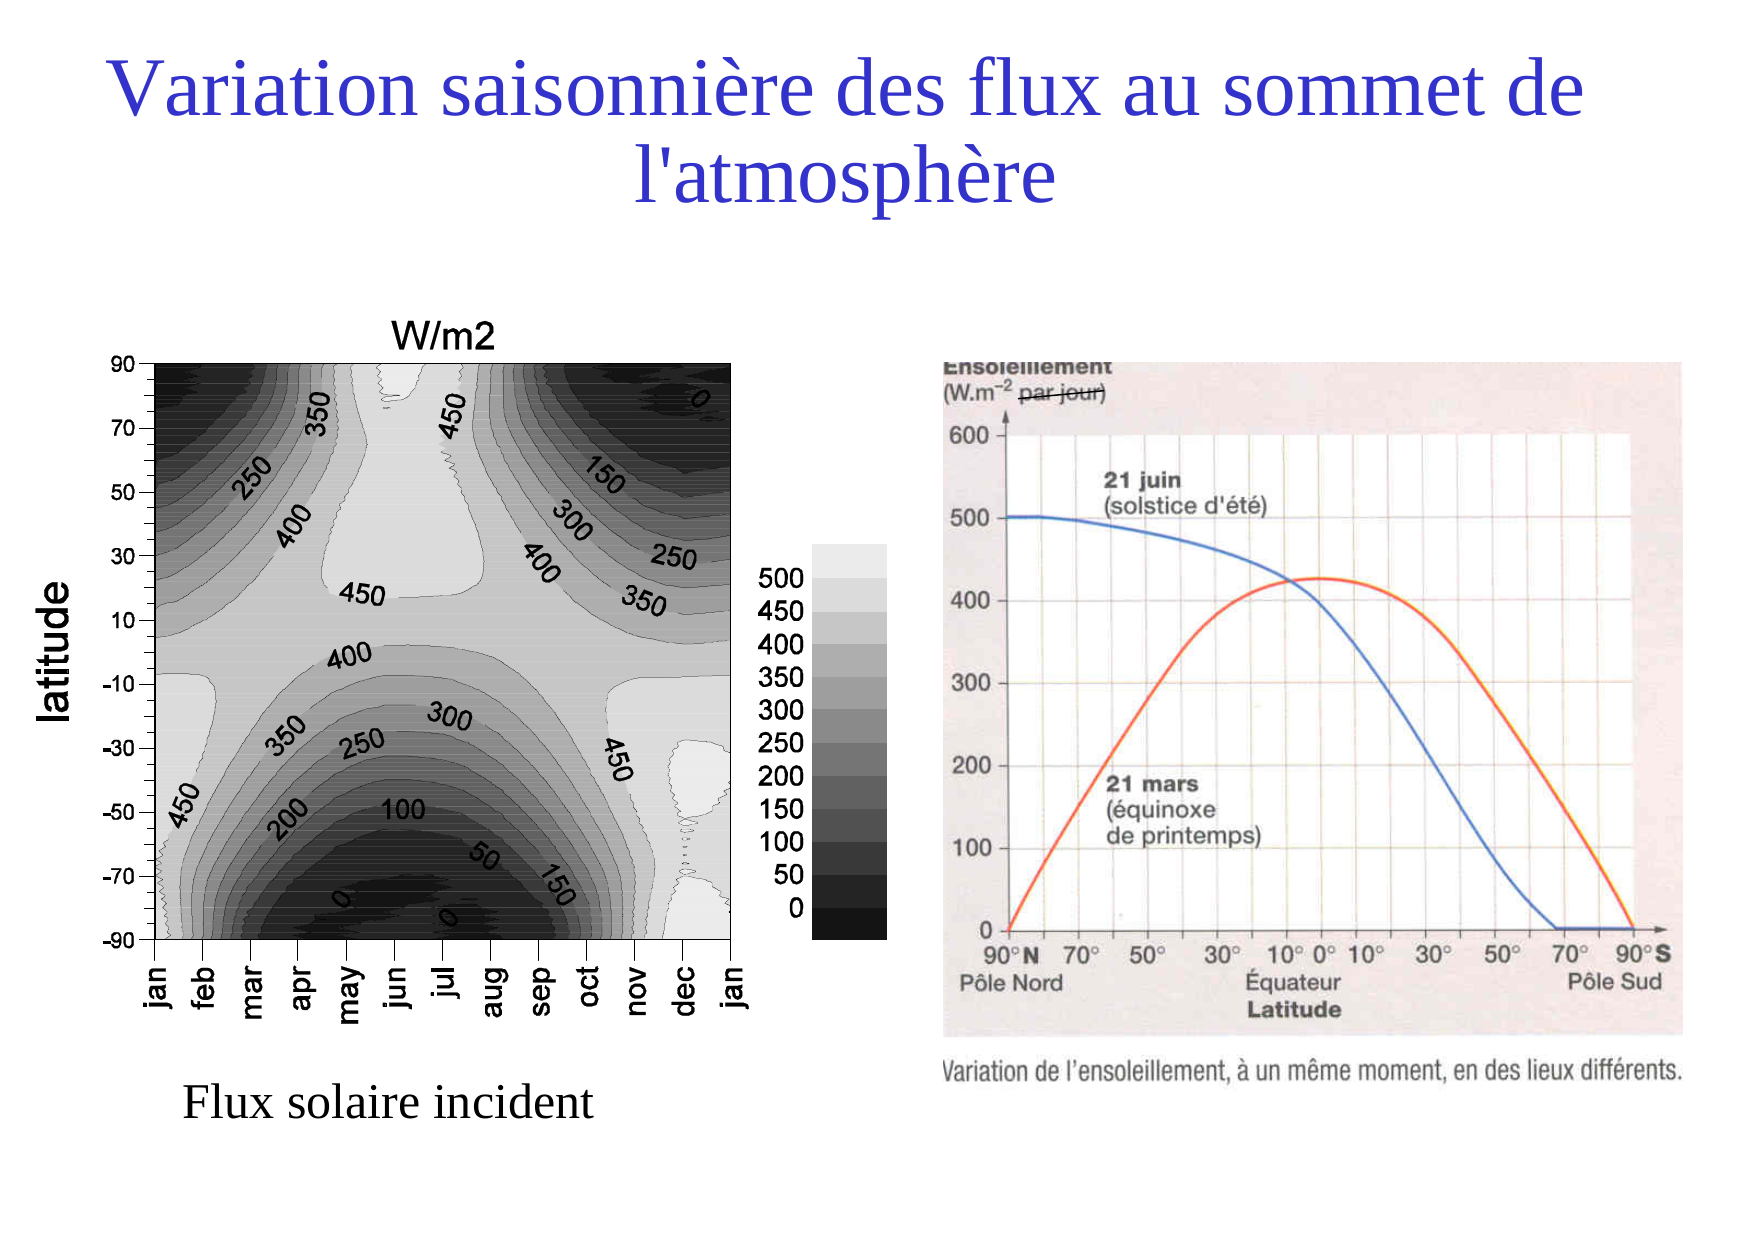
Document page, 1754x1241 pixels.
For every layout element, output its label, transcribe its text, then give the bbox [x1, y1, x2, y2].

picture [26, 312, 889, 1028]
text_box Flux solaire incident [168, 1069, 748, 1137]
title Variation saisonnière des flux au sommet de l'atmosphère [97, 21, 1595, 245]
picture [943, 362, 1683, 1109]
